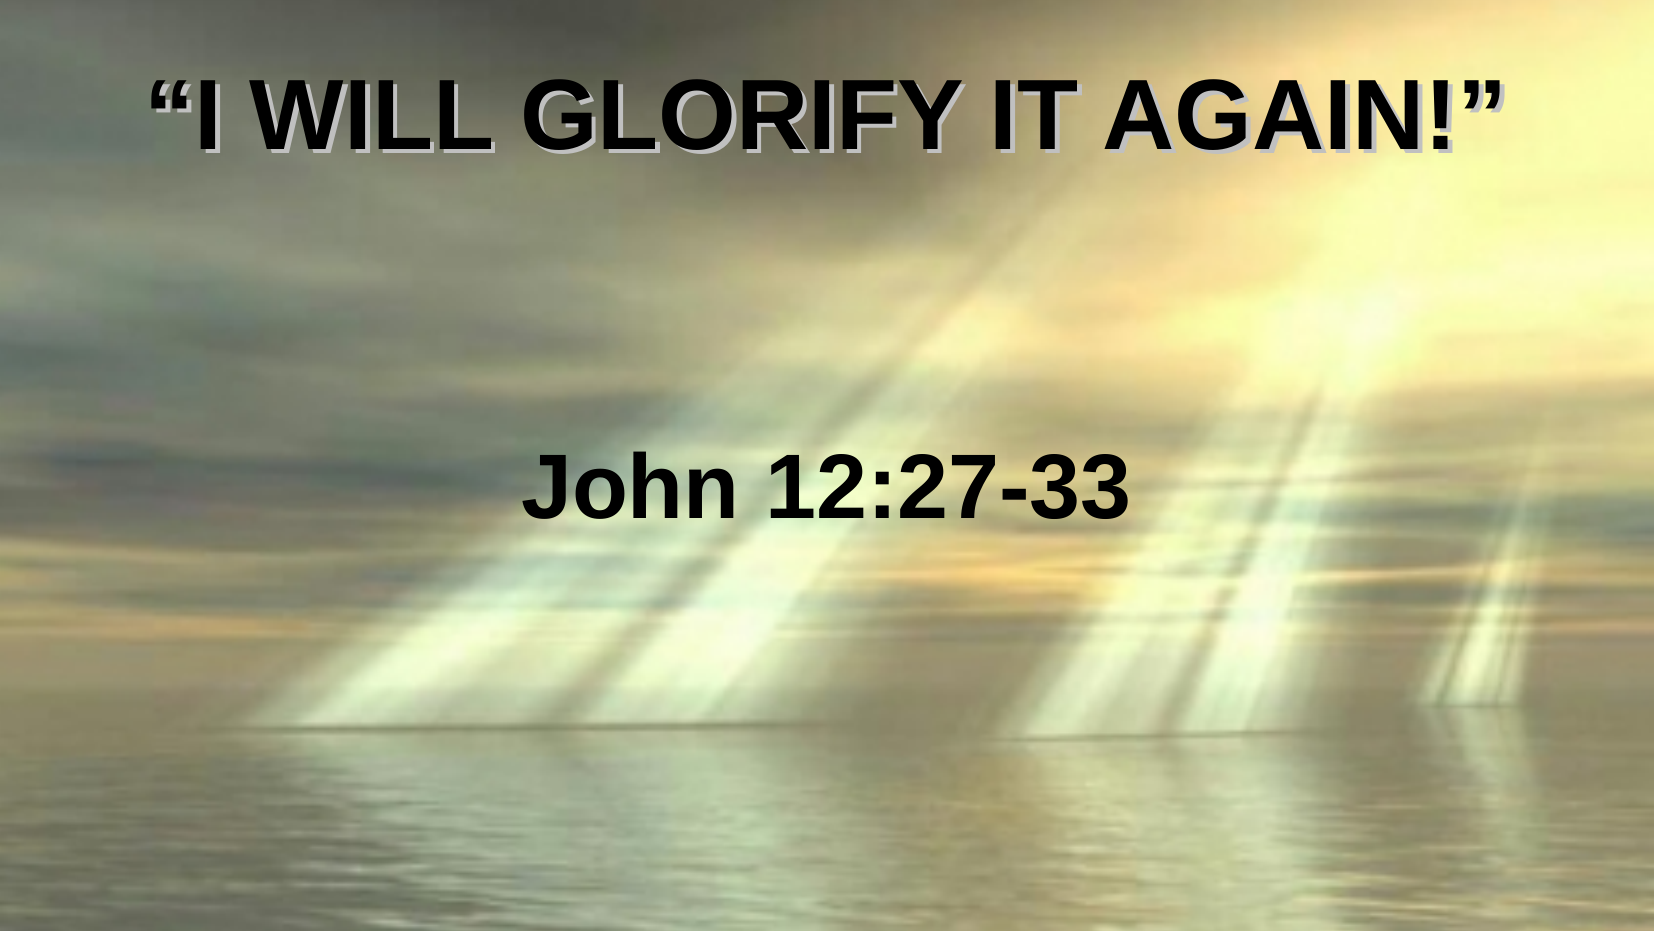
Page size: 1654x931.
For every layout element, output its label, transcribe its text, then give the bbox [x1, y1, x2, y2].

title “I WILL GLORIFY IT AGAIN!” [82, 37, 1571, 193]
subtitle John 12:27-33 [82, 217, 1571, 758]
picture [0, 0, 1654, 931]
